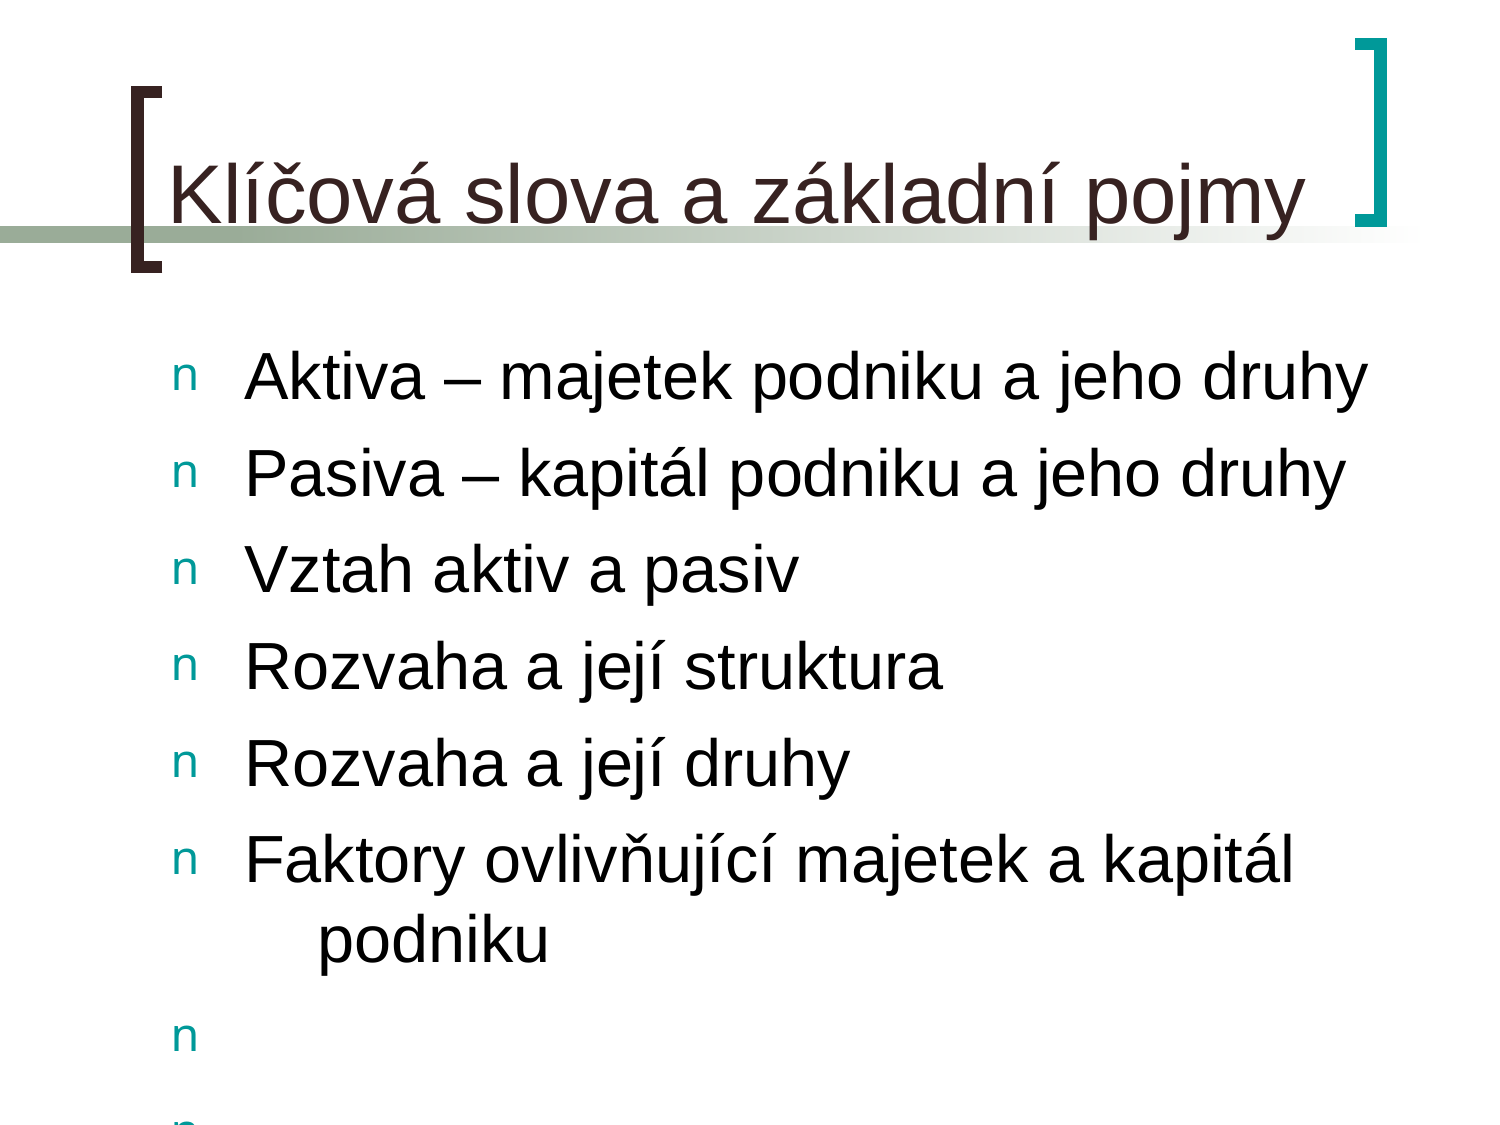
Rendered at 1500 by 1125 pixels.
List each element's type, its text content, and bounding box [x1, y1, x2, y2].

list Aktiva – majetek podniku a jeho druhy Pasiva – kapitál podniku a jeho druhy Vztah aktiv a pasiv Rozvaha a její struktura Rozvaha a její druhy Faktory ovlivňující majetek a kapitál podniku [155, 324, 1413, 1000]
title Klíčová slova a základní pojmy [152, 15, 1328, 248]
